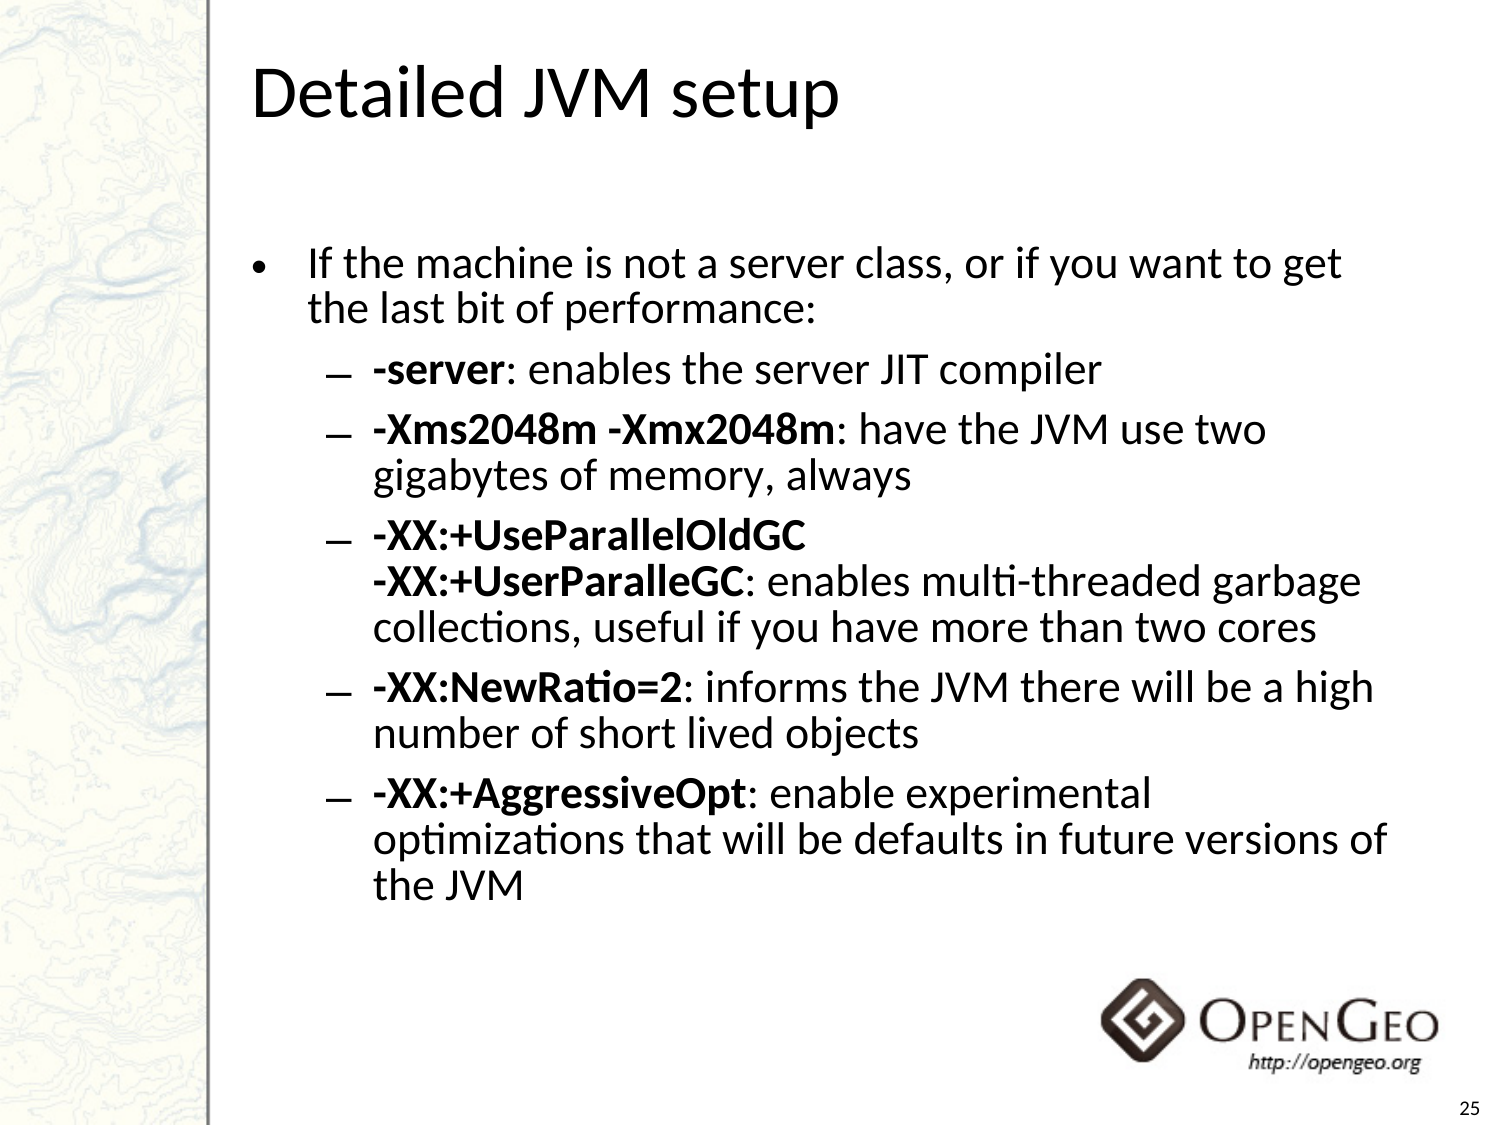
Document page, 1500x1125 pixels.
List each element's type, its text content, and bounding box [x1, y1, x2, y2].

list If the machine is not a server class, or if you want to get the last bit of performance: -server: enables the server JIT compiler -Xms2048m -Xmx2048m: have the JVM use two gigabytes of memory, always -XX:+UseParallelOldGC -XX:+UserParalleGC: enables multi-threaded garbage collections, useful if you have more than two cores -XX:NewRatio=2: informs the JVM there will be a high number of short lived objects -XX:+AggressiveOpt: enable experimental optimizations that will be defaults in future versions of the JVM [236, 236, 1426, 979]
title Detailed JVM setup [236, 13, 1426, 185]
picture [0, 0, 1500, 1125]
